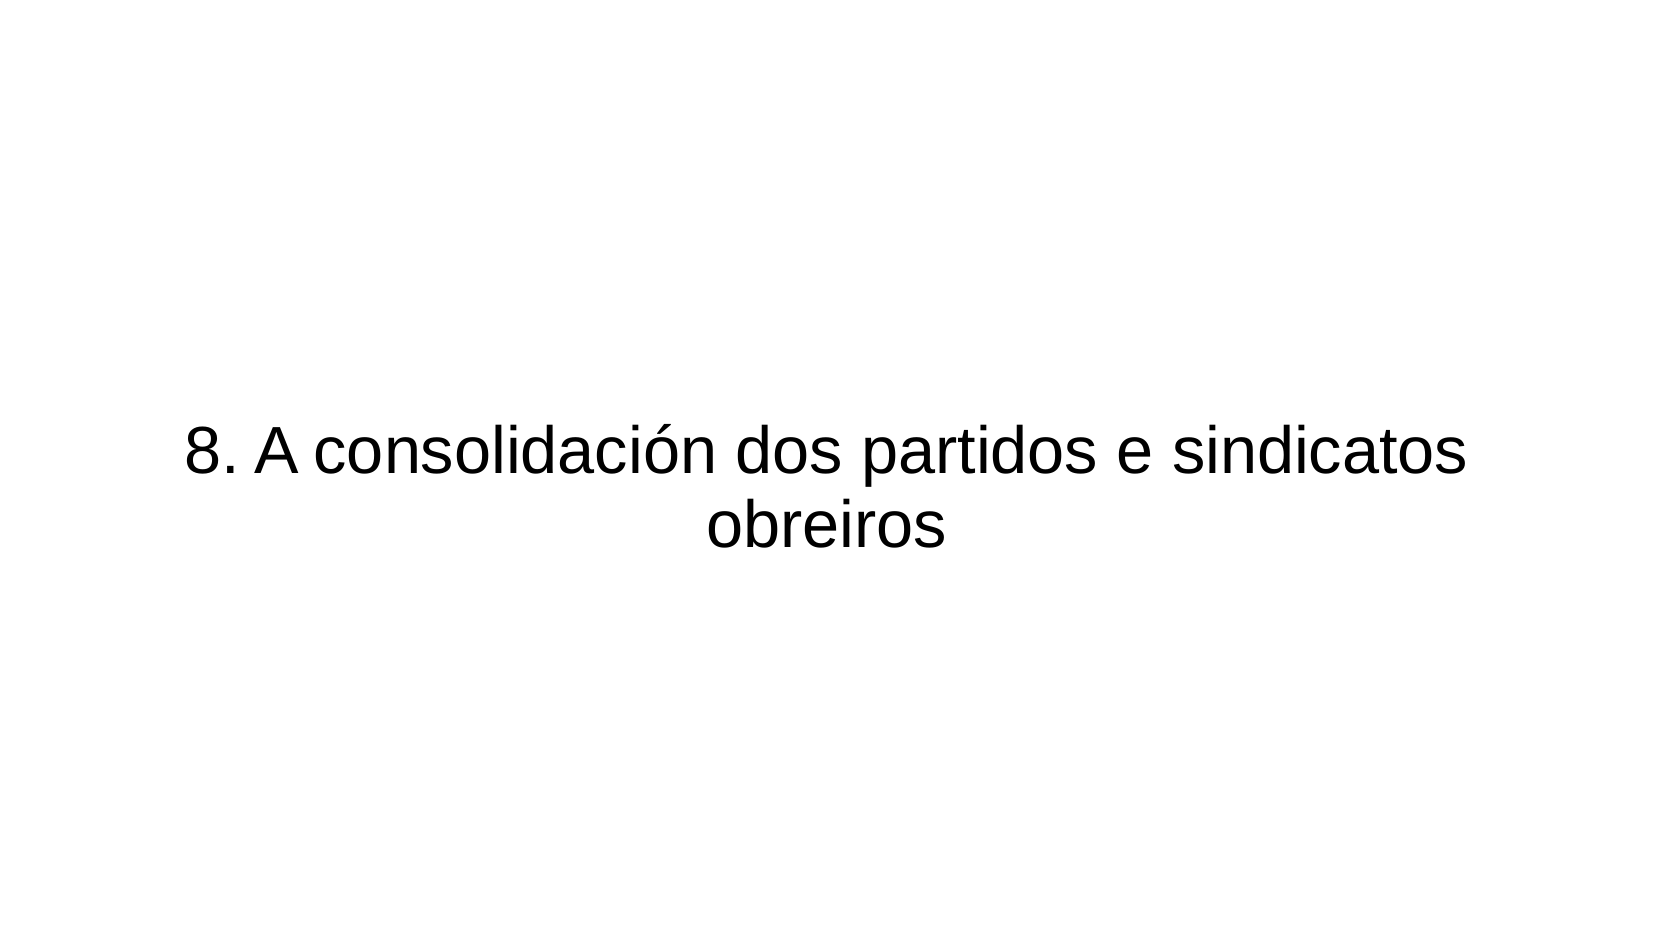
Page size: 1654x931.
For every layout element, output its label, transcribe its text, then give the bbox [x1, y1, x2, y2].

subtitle 8. A consolidación dos partidos e sindicatos obreiros [82, 217, 1571, 758]
